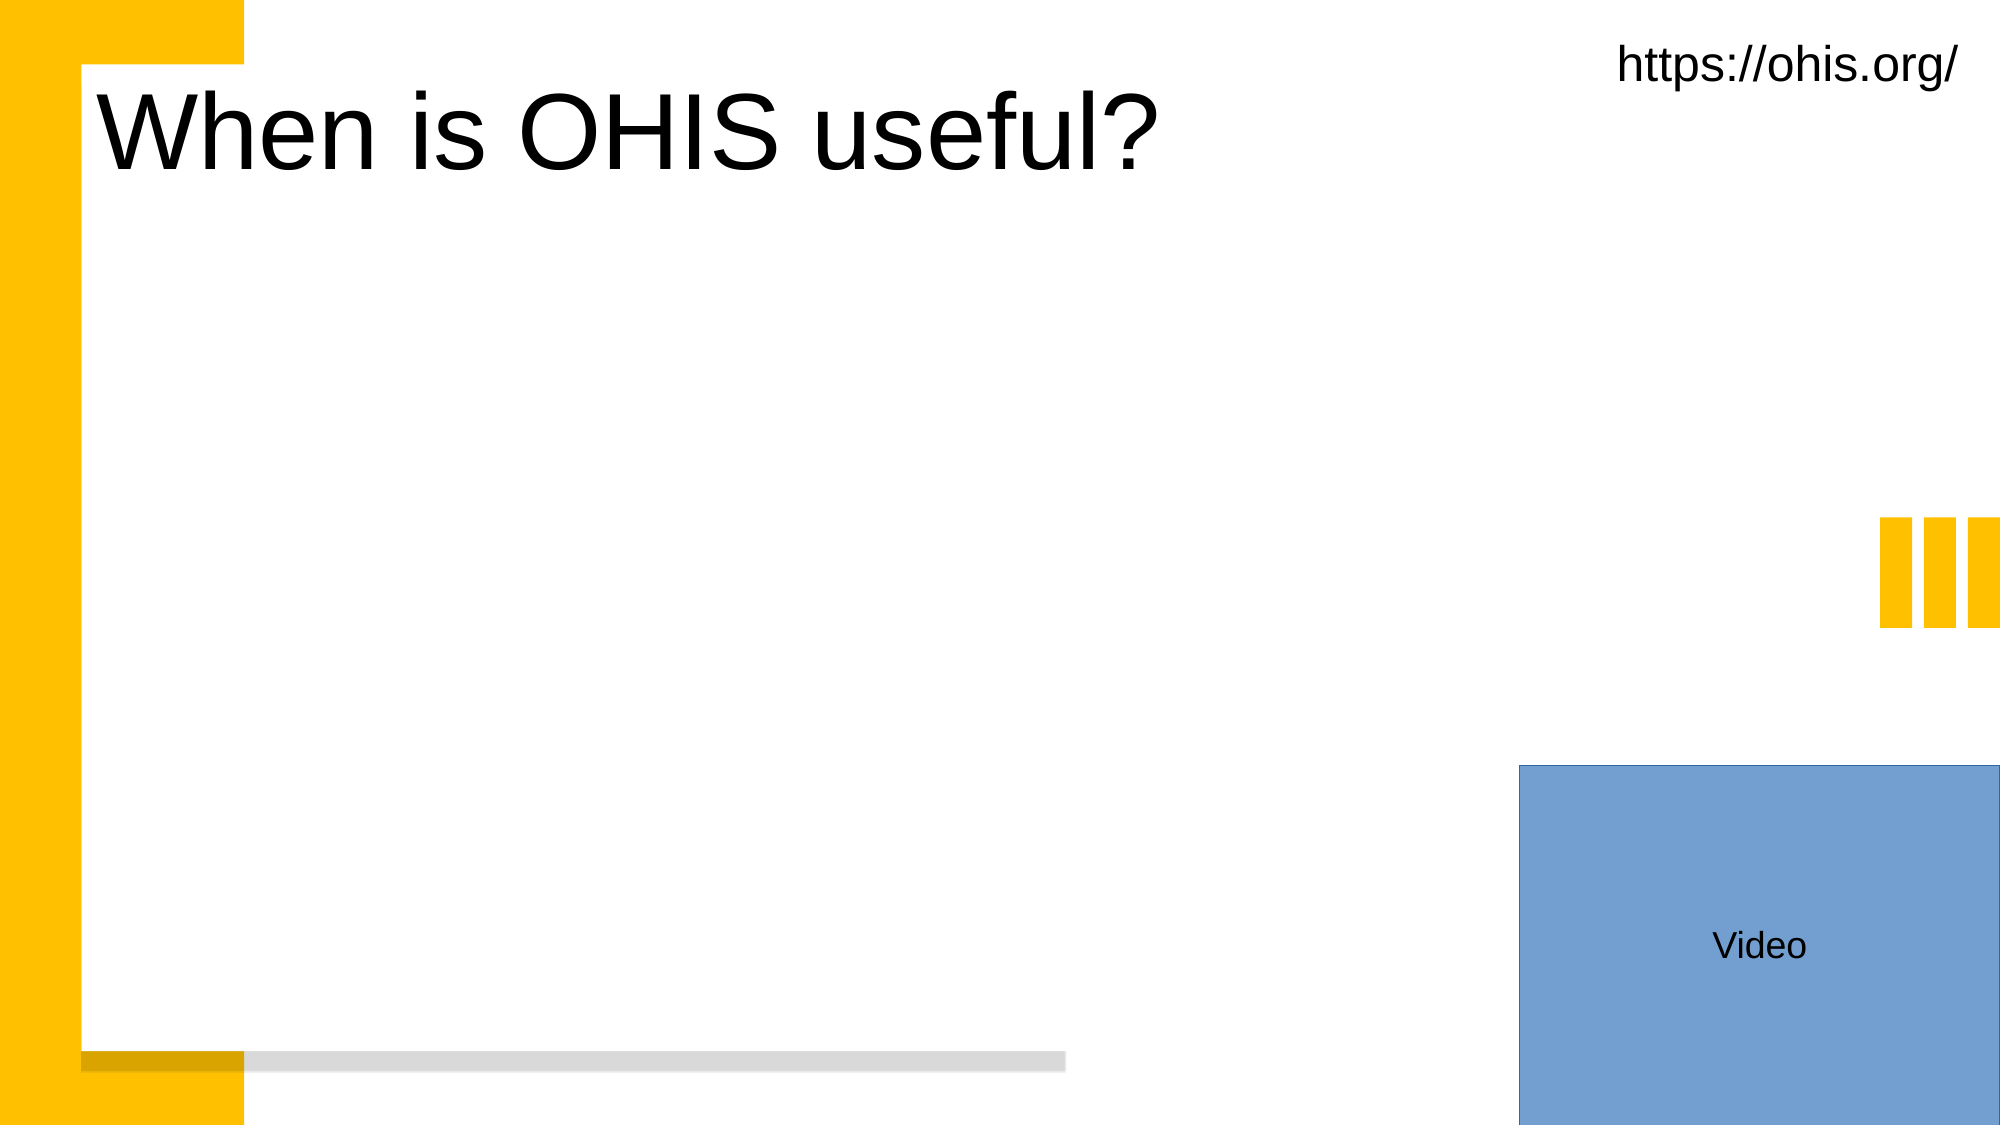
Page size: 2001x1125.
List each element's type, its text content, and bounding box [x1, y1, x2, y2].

text_box Video [1519, 765, 2000, 1125]
text_box When is OHIS useful? [81, 64, 1921, 201]
text_box [0, 0, 2000, 1125]
text_box https://ohis.org/ [1590, 29, 1974, 105]
